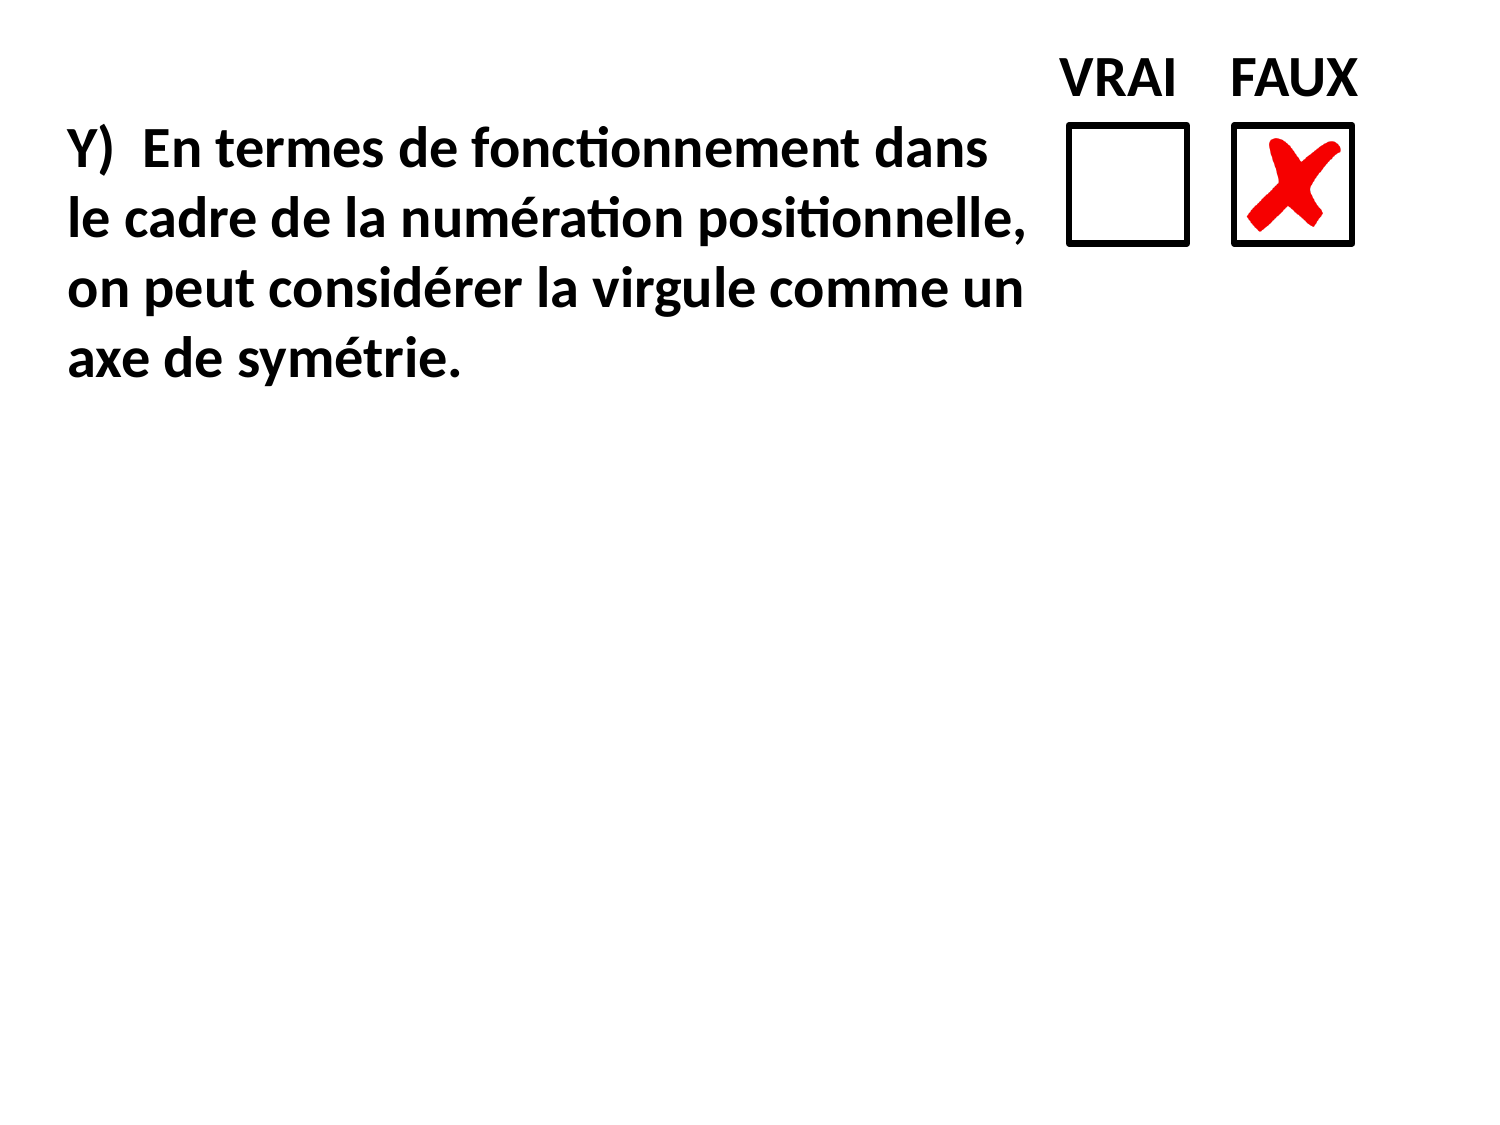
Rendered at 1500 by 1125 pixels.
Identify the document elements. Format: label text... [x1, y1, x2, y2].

text_box VRAI FAUX [1045, 30, 1388, 116]
text_box Y) En termes de fonctionnement dans le cadre de la numération positionnelle, on peut considérer la virgule comme un axe de symétrie. [53, 101, 1046, 397]
picture [1246, 137, 1341, 232]
